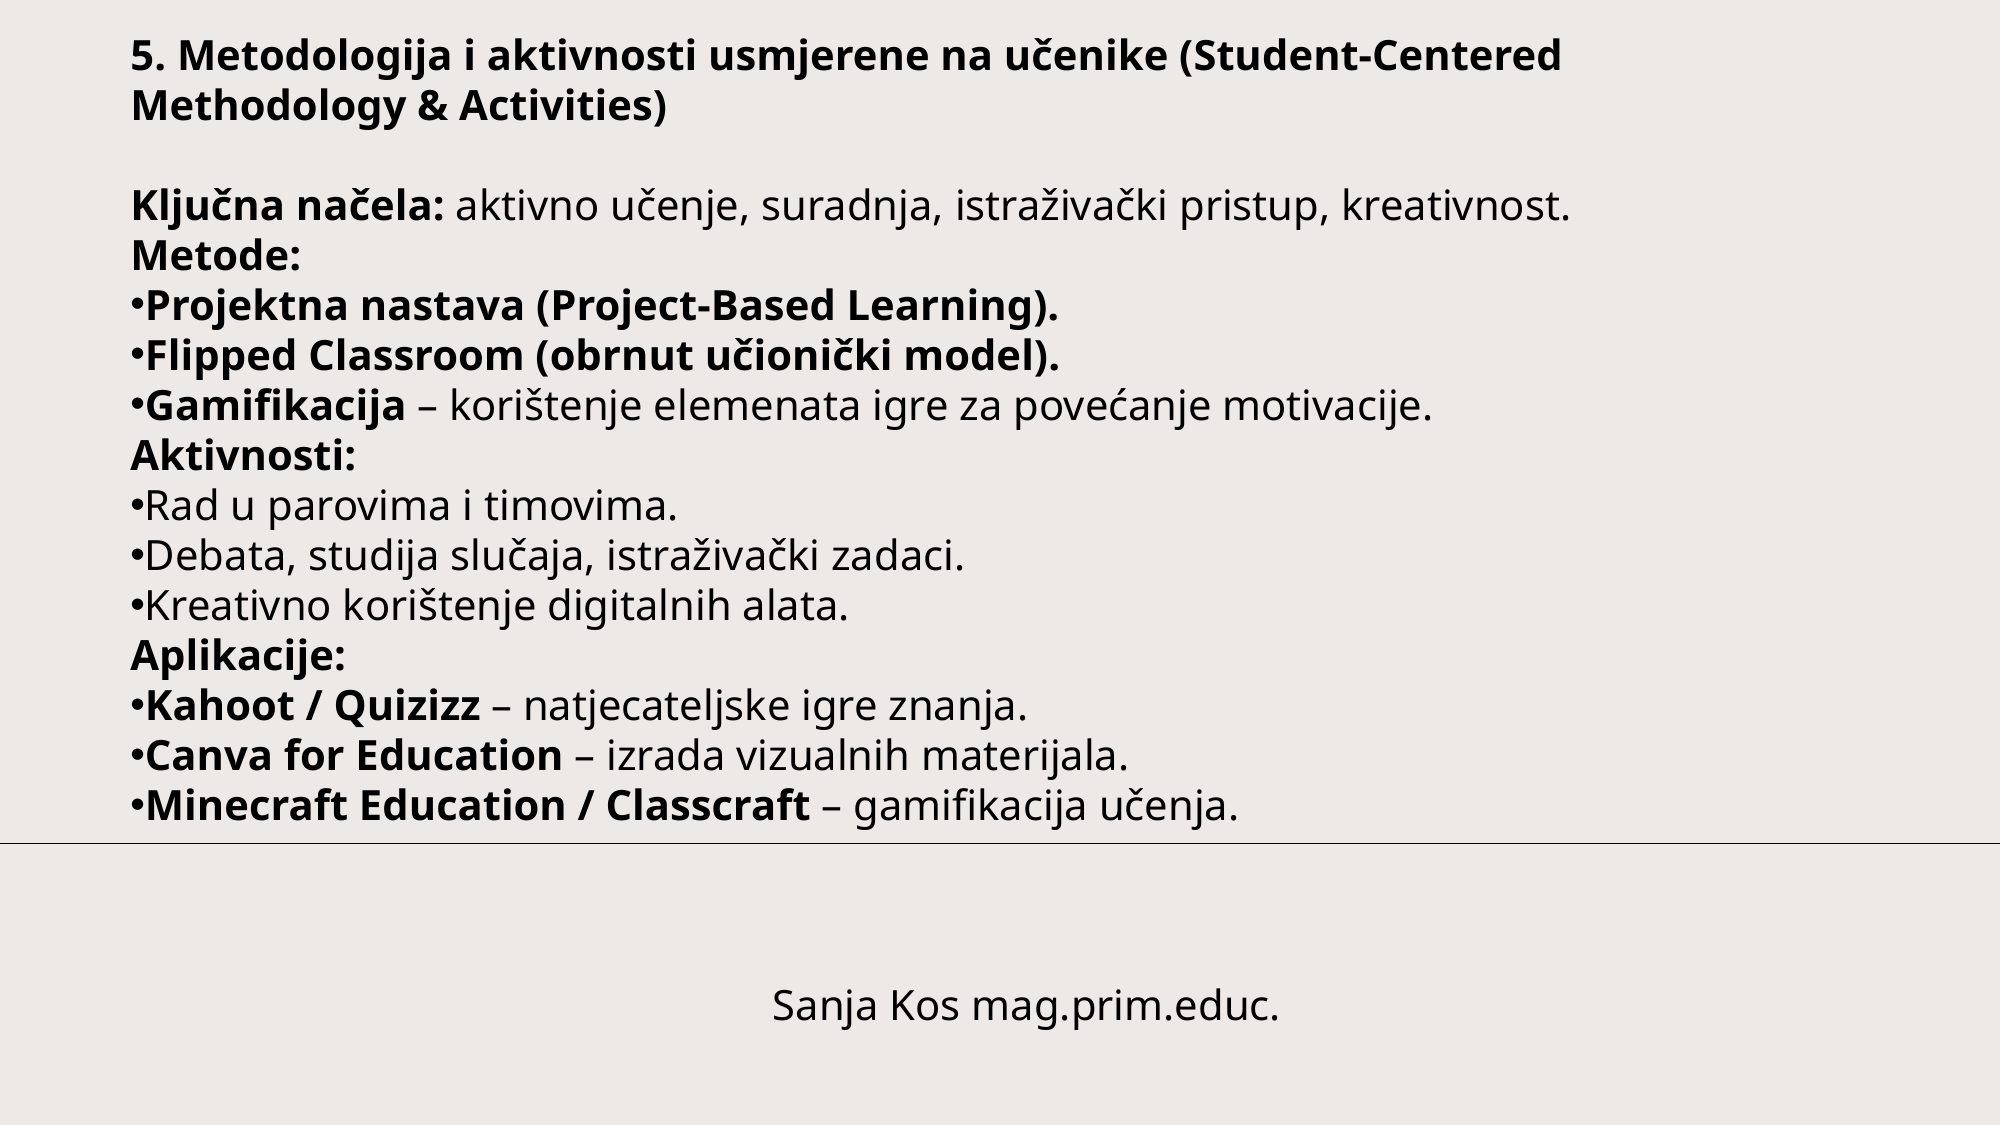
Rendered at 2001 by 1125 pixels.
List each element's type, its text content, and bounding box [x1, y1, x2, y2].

subtitle Sanja Kos mag.prim.educ. [721, 951, 1333, 1052]
text_box 5. Metodologija i aktivnosti usmjerene na učenike (Student-Centered Methodology & Activities) Ključna načela: aktivno učenje, suradnja, istraživački pristup, kreativnost. Metode: Projektna nastava (Project-Based Learning). Flipped Classroom (obrnut učionički model). Gamifikacija – korištenje elemenata igre za povećanje motivacije. Aktivnosti: Rad u parovima i timovima. Debata, studija slučaja, istraživački zadaci. Kreativno korištenje digitalnih alata. Aplikacije: Kahoot / Quizizz – natjecateljske igre znanja. Canva for Education – izrada vizualnih materijala. Minecraft Education / Classcraft – gamifikacija učenja. [115, 21, 1748, 844]
